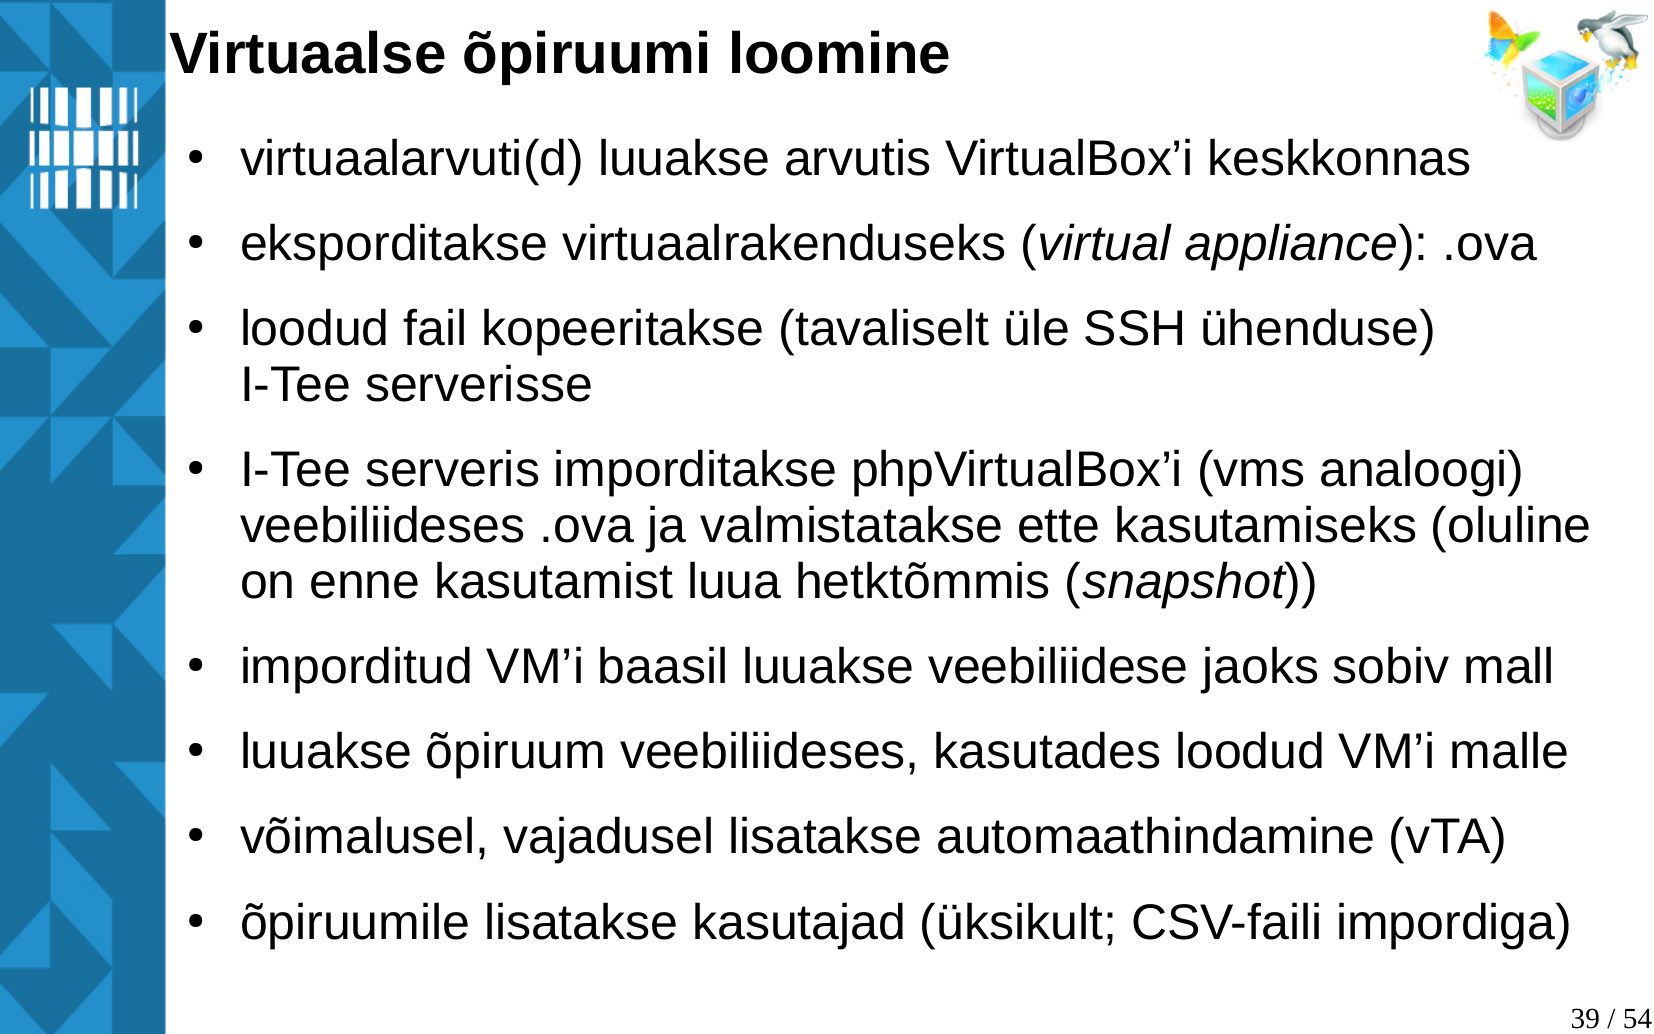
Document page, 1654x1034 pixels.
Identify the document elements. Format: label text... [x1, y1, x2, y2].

picture [1482, 7, 1653, 142]
title Virtuaalse õpiruumi loomine [169, 11, 1482, 95]
list virtuaalarvuti(d) luuakse arvutis VirtualBox’i keskkonnas eksporditakse virtuaalrakenduseks (virtual appliance): .ova loodud fail kopeeritakse (tavaliselt üle SSH ühenduse) I-Tee serverisse I-Tee serveris imporditakse phpVirtualBox’i (vms analoogi) veebiliideses .ova ja valmistatakse ette kasutamiseks (oluline on enne kasutamist luua hetktõmmis (snapshot)) imporditud VM’i baasil luuakse veebiliidese jaoks sobiv mall luuakse õpiruum veebiliideses, kasutades loodud VM’i malle võimalusel, vajadusel lisatakse automaathindamine (vTA) õpiruumile lisatakse kasutajad (üksikult; CSV-faili impordiga) [169, 129, 1630, 997]
